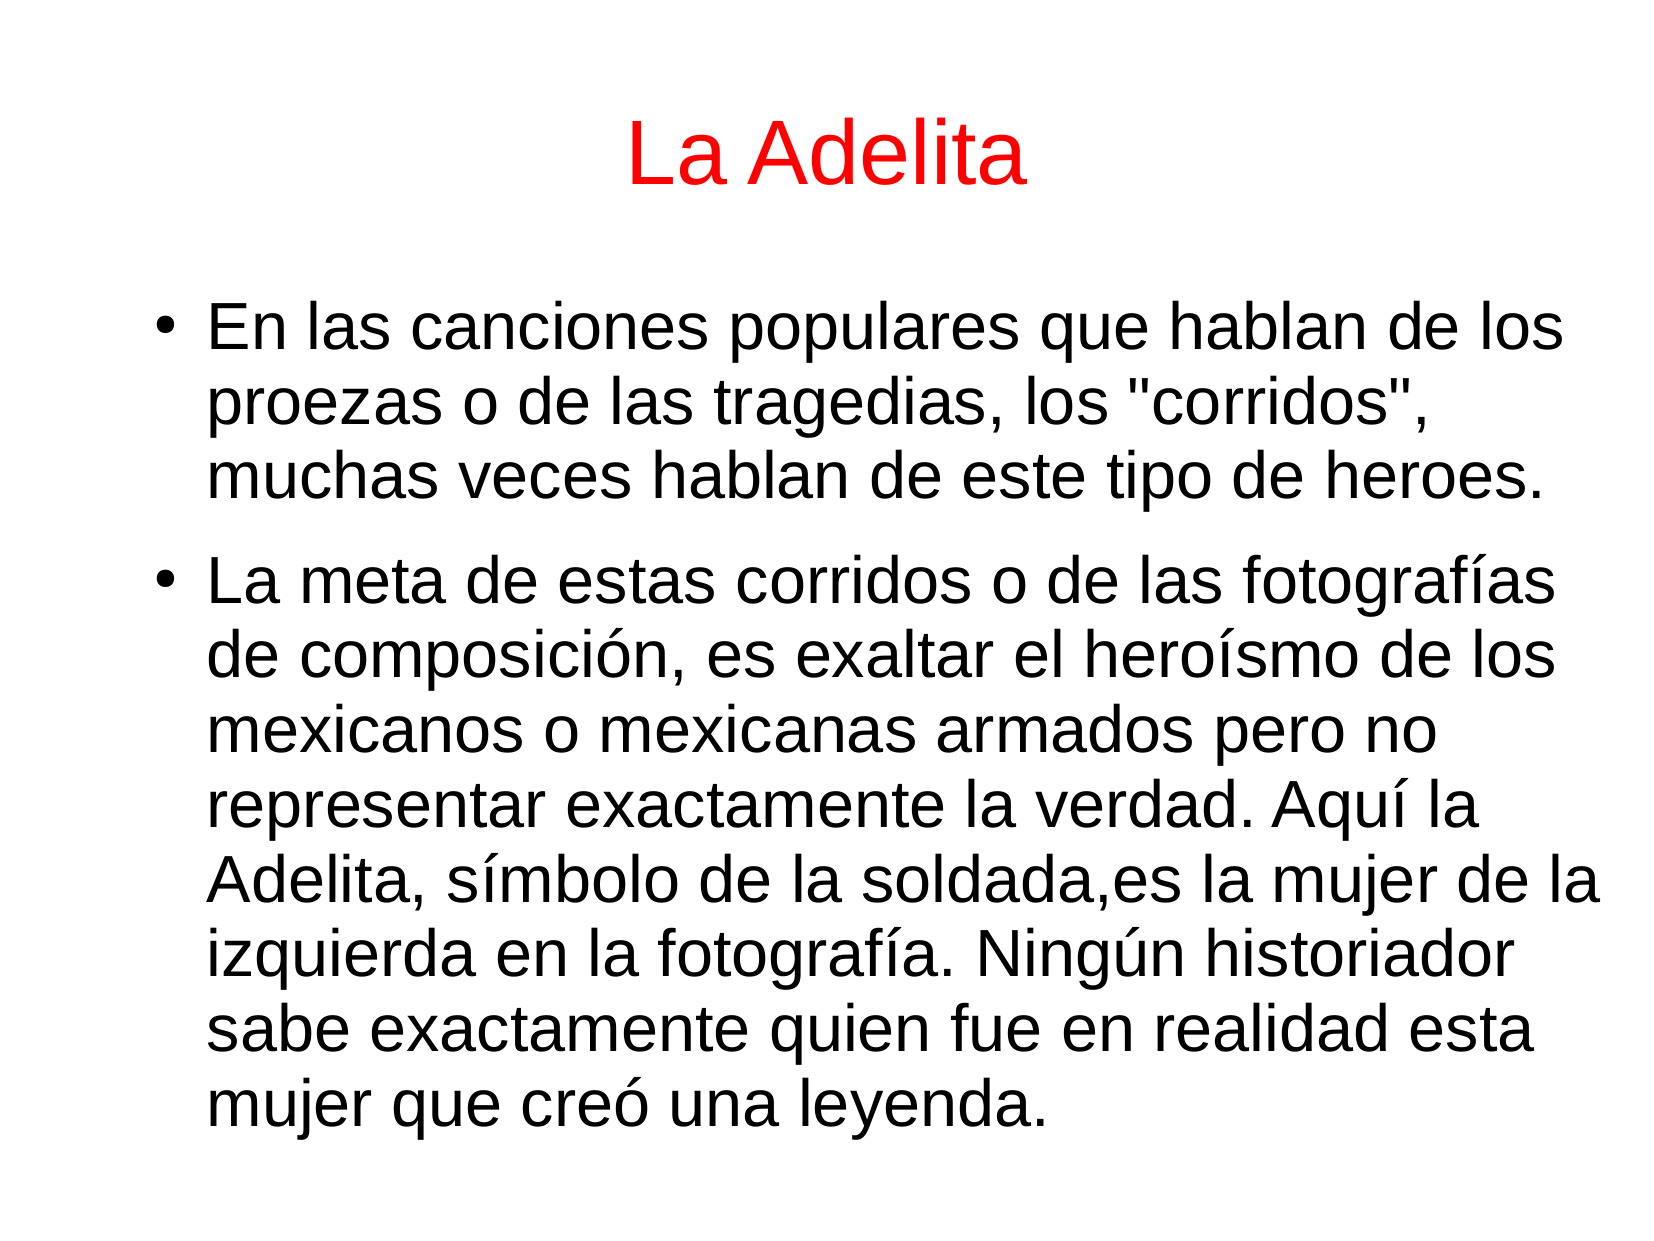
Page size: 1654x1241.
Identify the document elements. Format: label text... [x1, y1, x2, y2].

title La Adelita [82, 56, 1571, 250]
list En las canciones populares que hablan de los proezas o de las tragedias, los "corridos", muchas veces hablan de este tipo de heroes. La meta de estas corridos o de las fotografías de composición, es exaltar el heroísmo de los mexicanos o mexicanas armados pero no representar exactamente la verdad. Aquí la Adelita, símbolo de la soldada,es la mujer de la izquierda en la fotografía. Ningún historiador sabe exactamente quien fue en realidad esta mujer que creó una leyenda. [135, 288, 1625, 1241]
